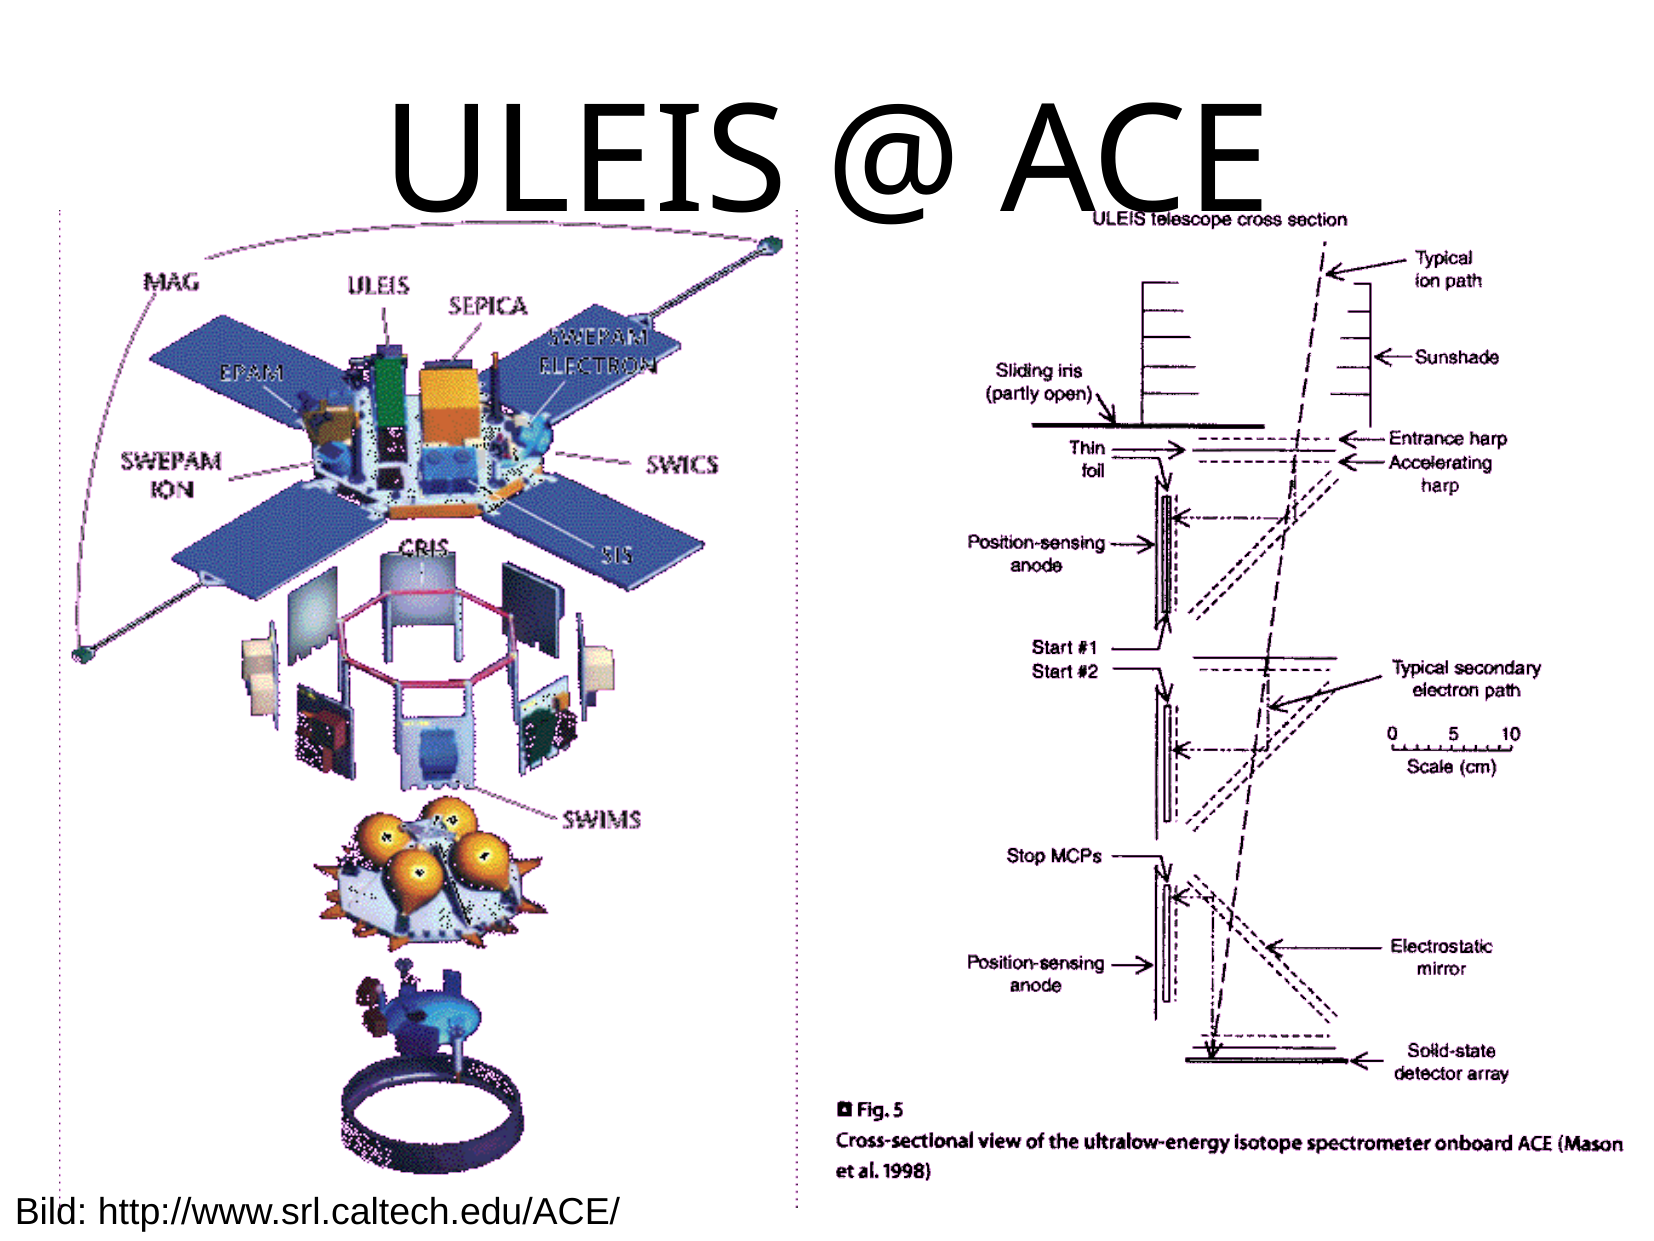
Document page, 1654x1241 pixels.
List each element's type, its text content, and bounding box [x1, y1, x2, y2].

title ULEIS @ ACE [82, 49, 1571, 257]
picture [59, 210, 798, 1208]
picture [835, 210, 1625, 1182]
text_box Bild: http://www.srl.caltech.edu/ACE/ [0, 1183, 634, 1241]
